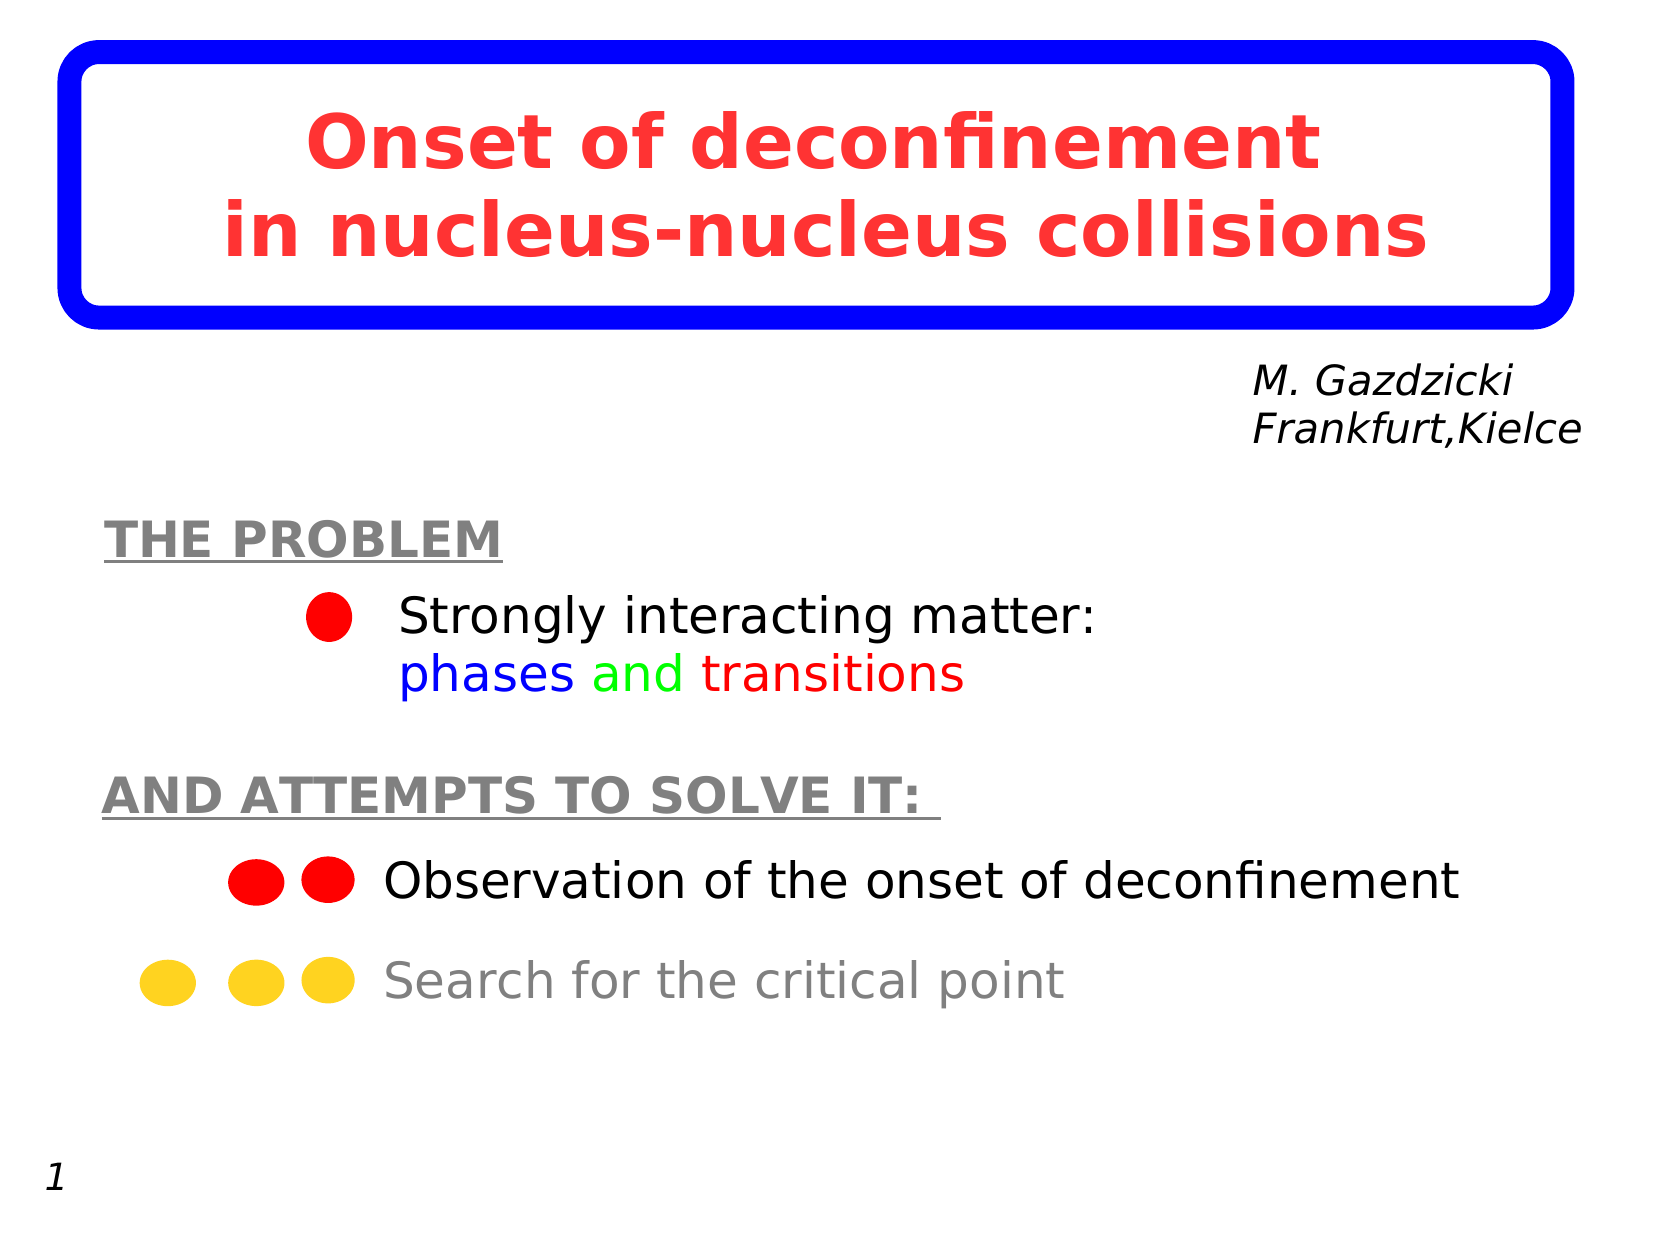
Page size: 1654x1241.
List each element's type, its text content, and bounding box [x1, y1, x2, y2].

text_box [301, 856, 355, 903]
text_box AND ATTEMPTS TO SOLVE IT: [101, 767, 940, 826]
text_box [228, 859, 285, 906]
title [133, 65, 1546, 272]
text_box M. Gazdzicki Frankfurt,Kielce [1252, 356, 1615, 454]
text_box Onset of deconfinement in nucleus-nucleus collisions [222, 99, 1490, 362]
text_box Strongly interacting matter: phases and transitions [398, 586, 1136, 704]
text_box [301, 956, 355, 1004]
text_box [228, 959, 285, 1007]
text_box Search for the critical point [383, 952, 1499, 1025]
text_box [139, 959, 196, 1007]
text_box Observation of the onset of deconfinement [383, 851, 1498, 925]
text_box [306, 592, 353, 642]
text_box THE PROBLEM [104, 510, 504, 569]
